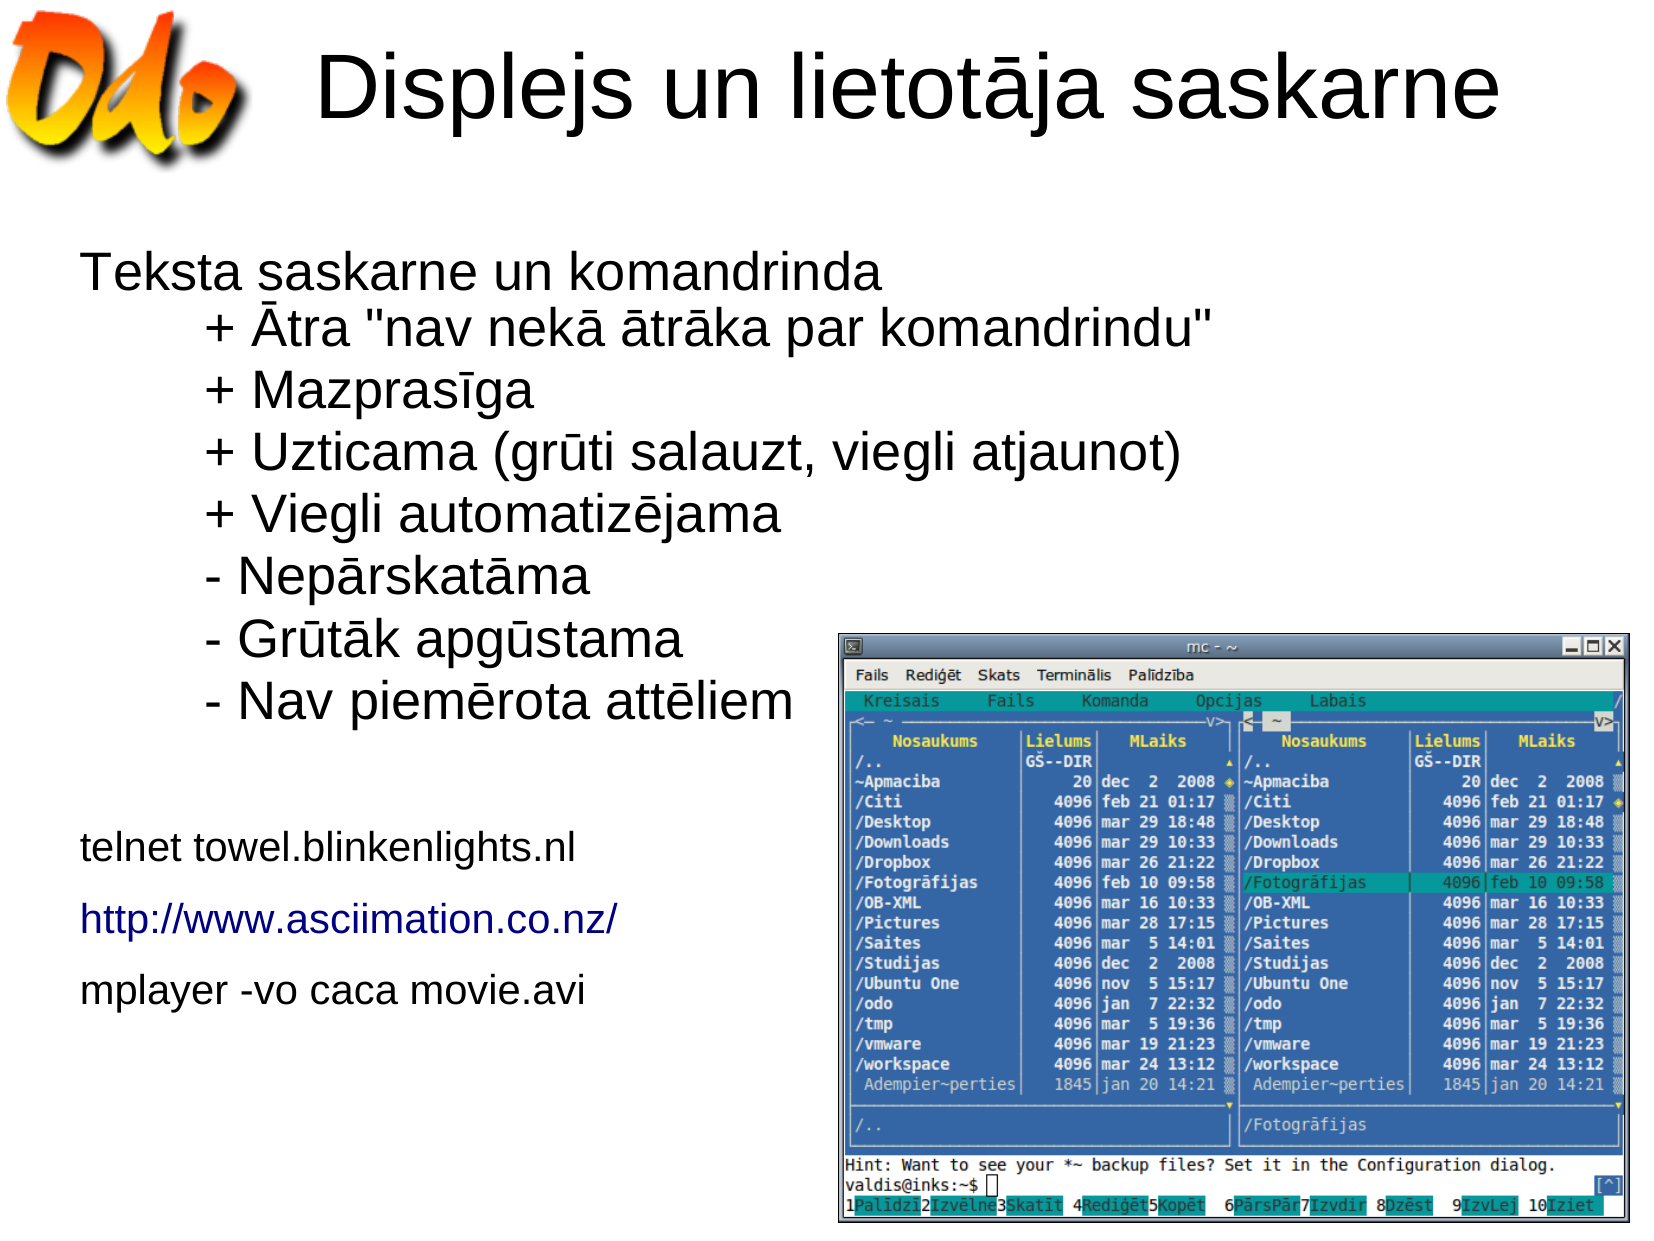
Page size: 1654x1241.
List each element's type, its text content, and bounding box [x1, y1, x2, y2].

picture [838, 633, 1630, 1223]
title Displejs un lietotāja saskarne [135, 39, 1654, 142]
picture [5, 6, 263, 178]
list Teksta saskarne un komandrinda + Ātra "nav nekā ātrāka par komandrindu" + Mazprasīga + Uzticama (grūti salauzt, viegli atjaunot) + Viegli automatizējama - Nepārskatāma - Grūtāk apgūstama - Nav piemērota attēliem telnet towel.blinkenlights.nl http://www.asciimation.co.nz/ mplayer -vo caca movie.avi [23, 242, 1518, 1058]
